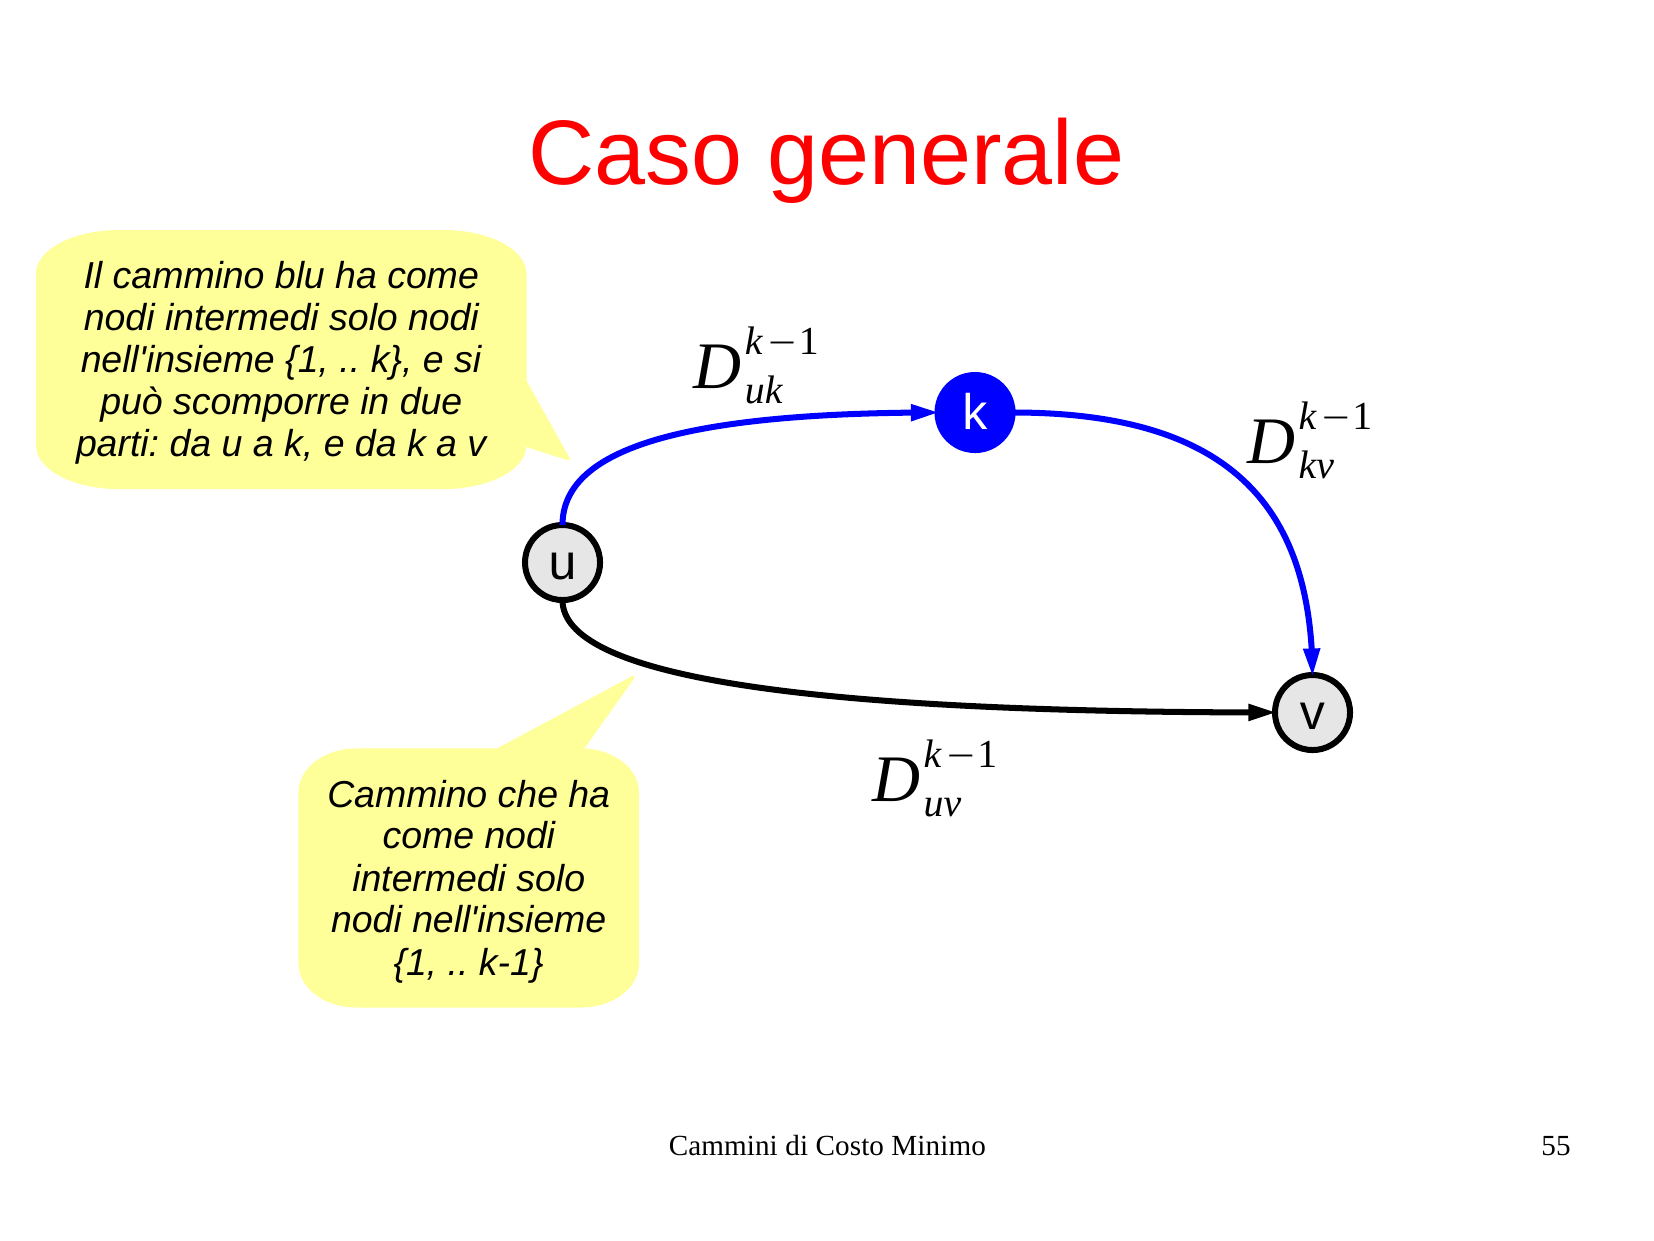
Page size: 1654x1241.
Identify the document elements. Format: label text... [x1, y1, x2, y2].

title Caso generale [82, 49, 1571, 257]
text_box u [525, 525, 601, 600]
text_box k [937, 375, 1013, 451]
chart [862, 732, 1004, 826]
chart [1237, 394, 1379, 488]
text_box Cammino che ha come nodi intermedi solo nodi nell'insieme {1, .. k-1} [299, 677, 638, 1007]
text_box v [1275, 675, 1351, 751]
text_box Il cammino blu ha come nodi intermedi solo nodi nell'insieme {1, .. k}, e si può scomporre in due parti: da u a k, e da k a v [37, 231, 569, 488]
chart [683, 319, 826, 413]
